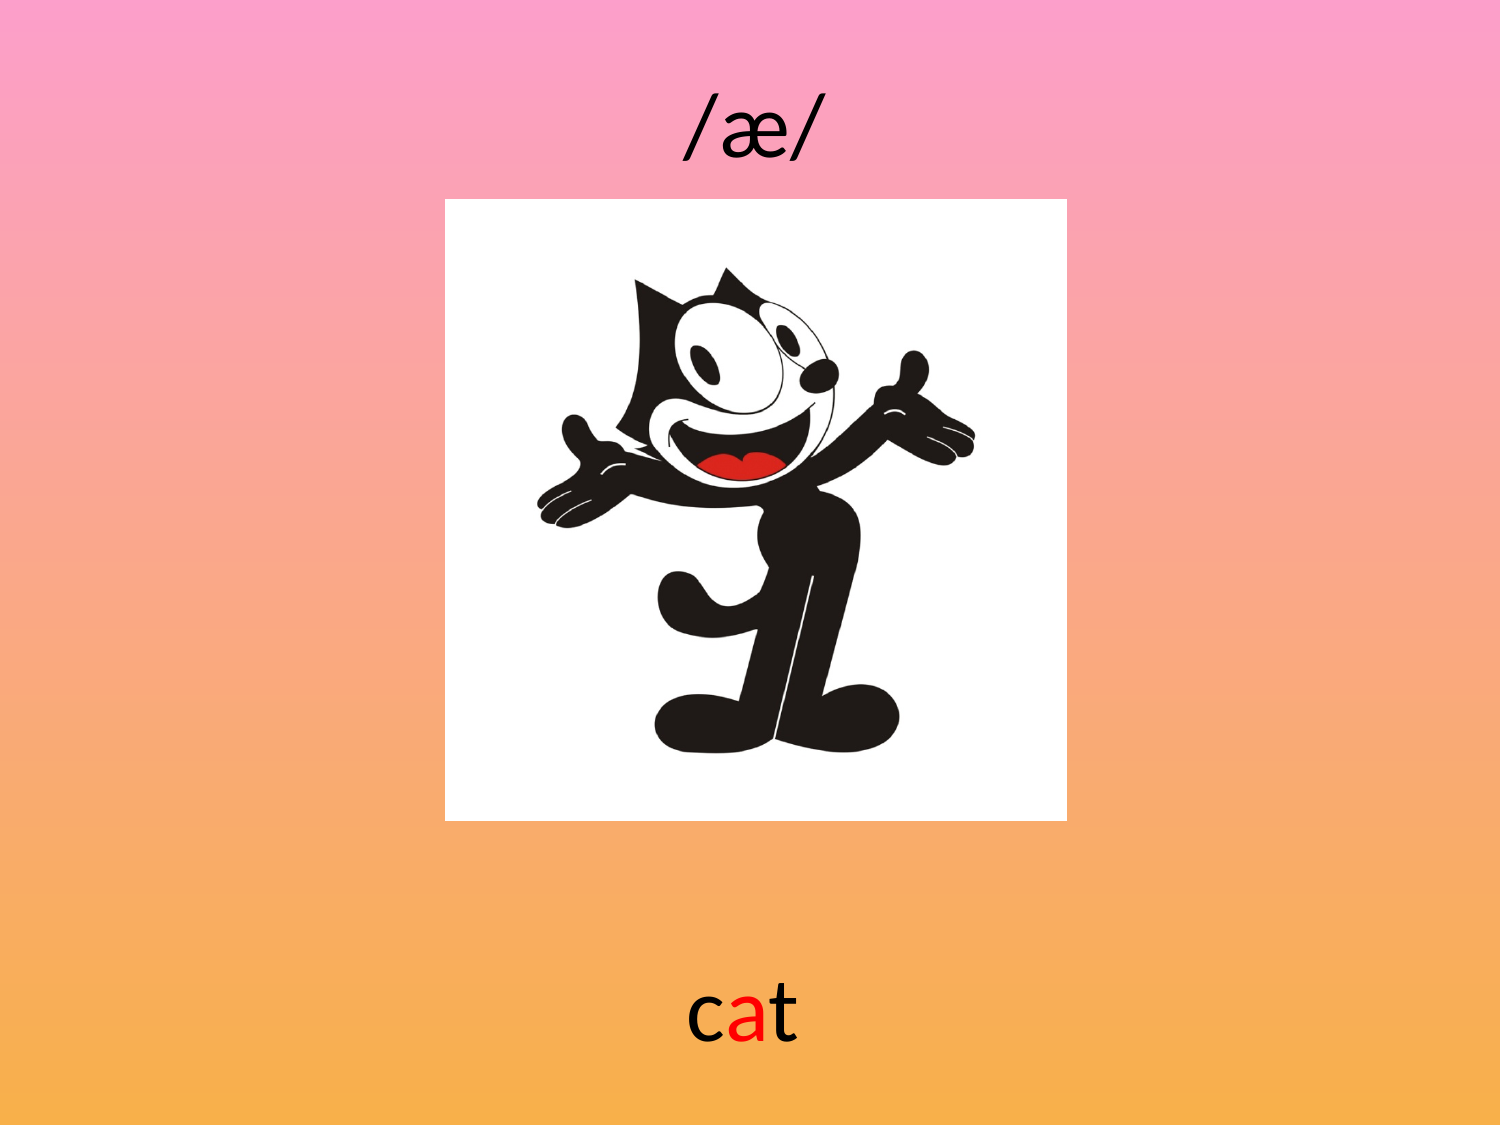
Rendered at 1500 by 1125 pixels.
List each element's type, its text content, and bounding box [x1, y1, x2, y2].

title /æ/ [117, 0, 1393, 242]
text_box cat [105, 883, 1381, 1125]
picture [445, 199, 1067, 821]
